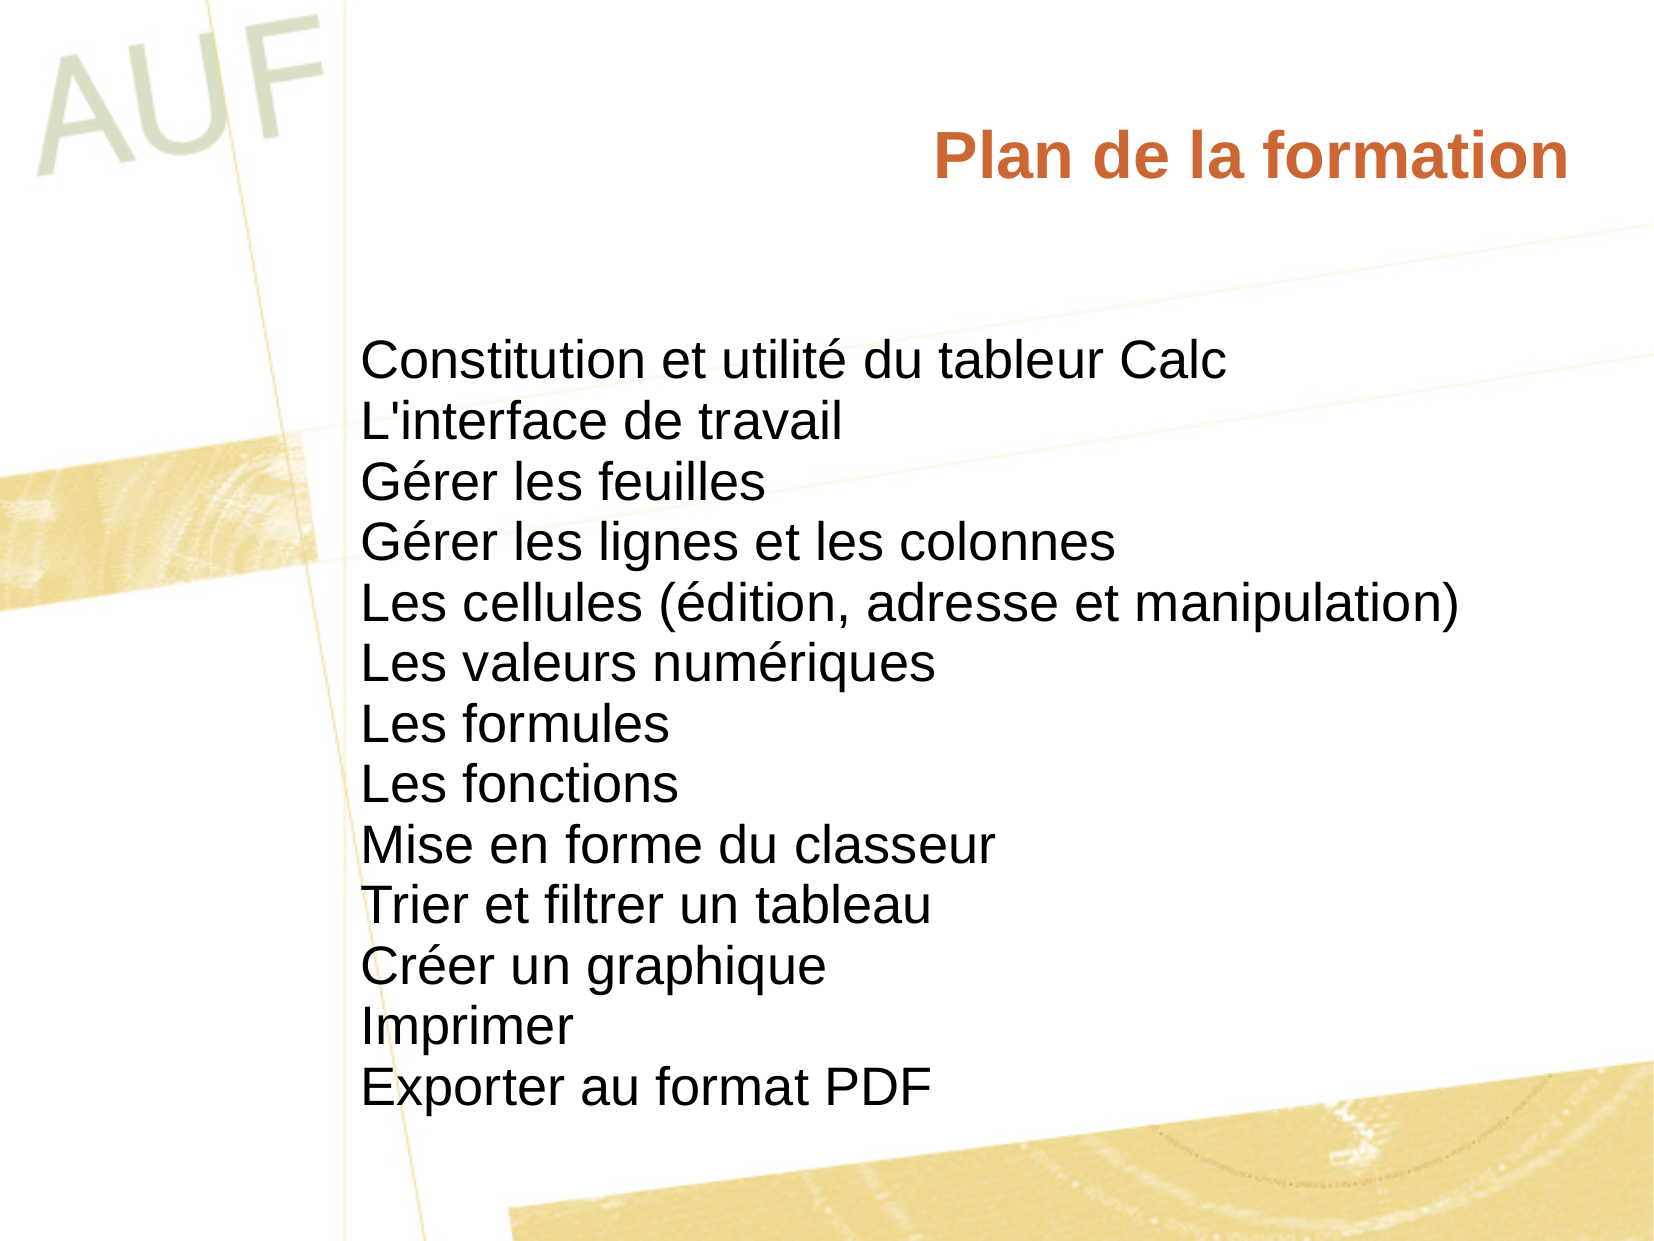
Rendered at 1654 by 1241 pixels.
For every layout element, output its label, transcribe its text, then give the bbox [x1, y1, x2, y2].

text_box Constitution et utilité du tableur Calc L'interface de travail Gérer les feuilles Gérer les lignes et les colonnes Les cellules (édition, adresse et manipulation) Les valeurs numériques Les formules Les fonctions Mise en forme du classeur Trier et filtrer un tableau Créer un graphique Imprimer Exporter au format PDF [324, 329, 1571, 1117]
picture [0, 0, 1654, 1241]
title Plan de la formation [324, 59, 1571, 252]
